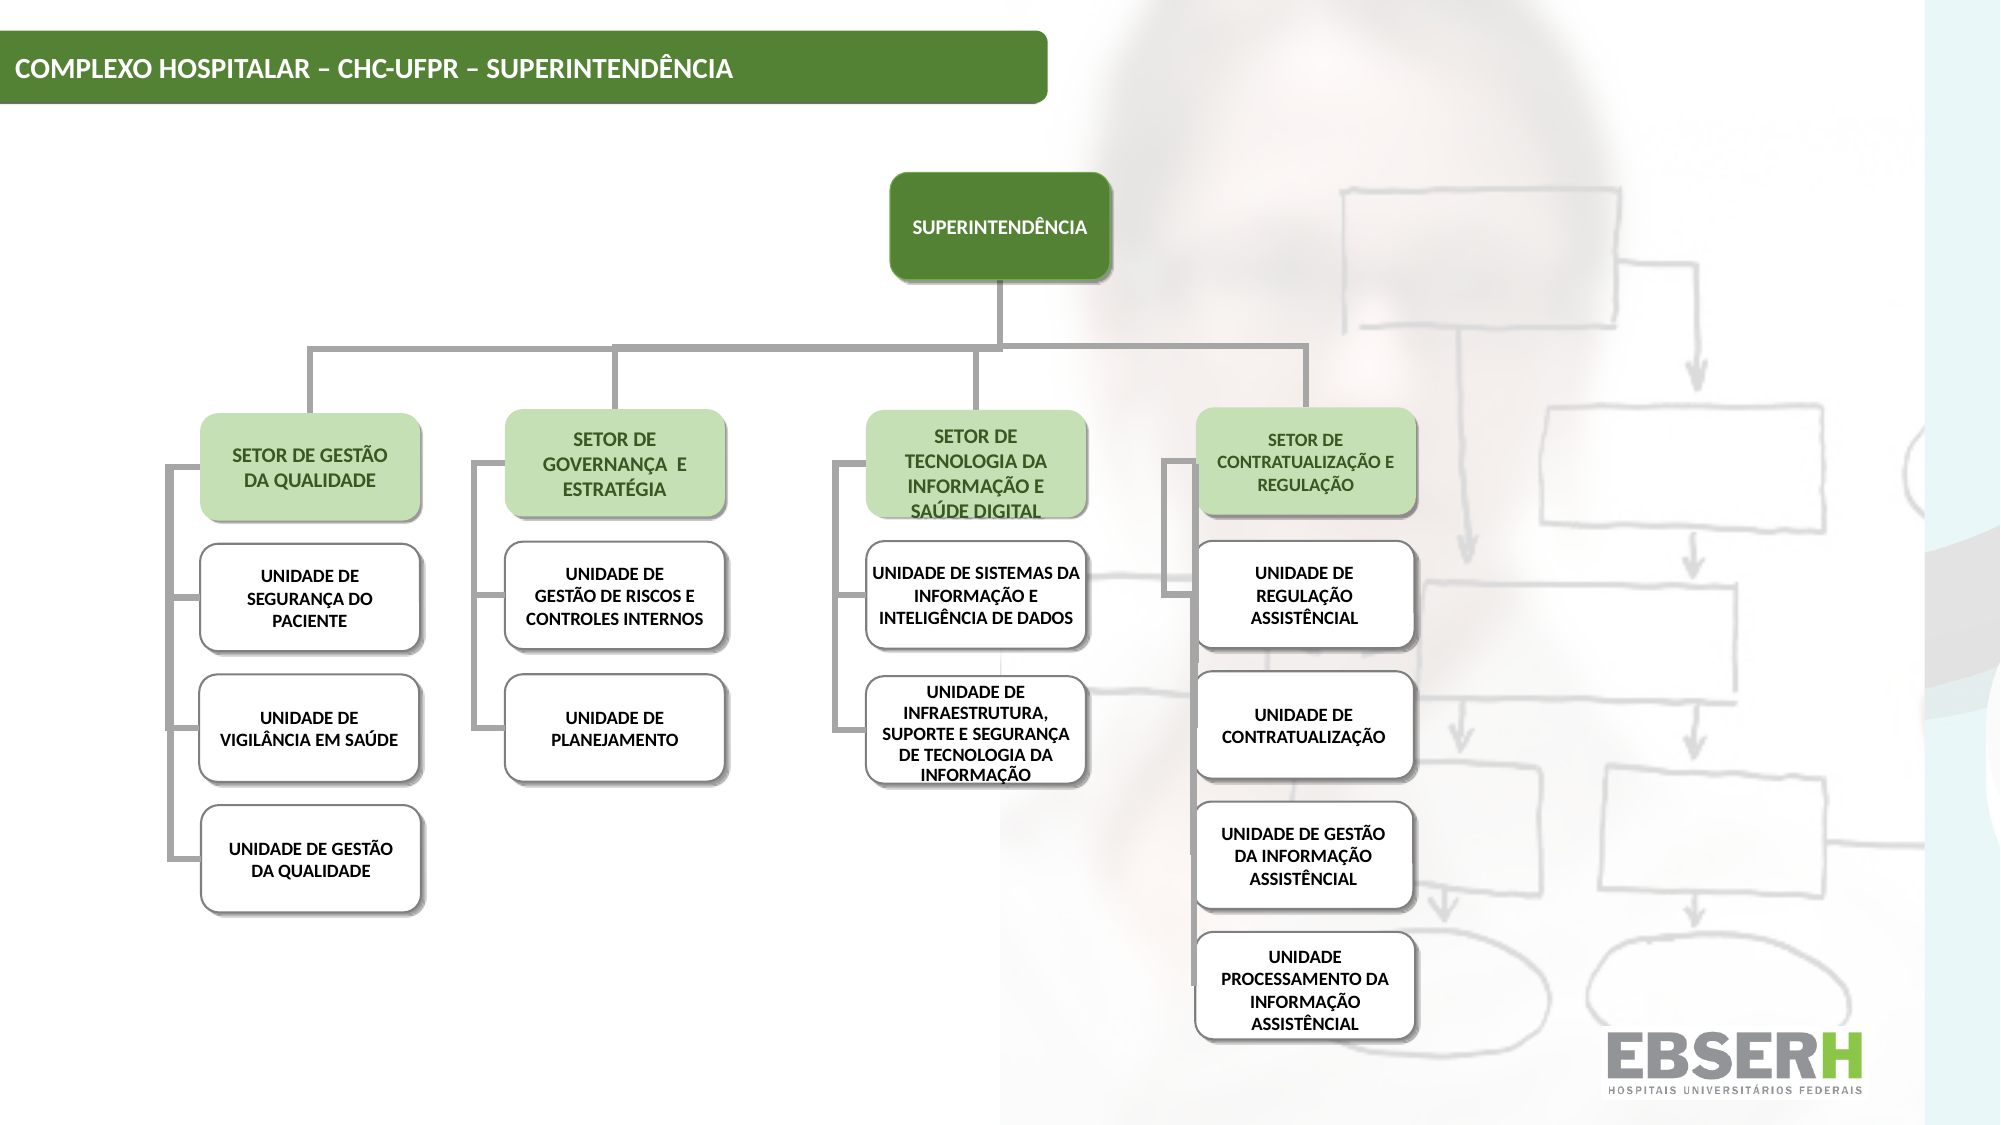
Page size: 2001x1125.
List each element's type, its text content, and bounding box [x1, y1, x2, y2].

text_box COMPLEXO HOSPITALAR – CHC-UFPR – SUPERINTENDÊNCIA [0, 30, 1048, 103]
text_box SETOR DE TECNOLOGIA DA INFORMAÇÃO E SAÚDE DIGITAL [865, 409, 1086, 518]
text_box UNIDADE DE GESTÃO DA INFORMAÇÃO ASSISTÊNCIAL [1197, 801, 1414, 909]
text_box UNIDADE DE VIGILÂNCIA EM SAÚDE [199, 674, 420, 782]
text_box UNIDADE DE GESTÃO DA QUALIDADE [201, 805, 422, 913]
text_box UNIDADE DE PLANEJAMENTO [504, 674, 725, 782]
text_box UNIDADE DE CONTRATUALIZAÇÃO [1197, 671, 1414, 779]
text_box UNIDADE DE SISTEMAS DA INFORMAÇÃO E INTELIGÊNCIA DE DADOS [866, 541, 1087, 649]
text_box UNIDADE DE REGULAÇÃO ASSISTÊNCIAL [1199, 540, 1415, 649]
text_box UNIDADE DE INFRAESTRUTURA, SUPORTE E SEGURANÇA DE TECNOLOGIA DA INFORMAÇÃO [865, 676, 1086, 784]
text_box UNIDADE PROCESSAMENTO DA INFORMAÇÃO ASSISTÊNCIAL [1195, 931, 1416, 1040]
text_box SETOR DE GOVERNANÇA E ESTRATÉGIA [504, 409, 725, 517]
text_box SUPERINTENDÊNCIA [890, 172, 1111, 280]
text_box SETOR DE CONTRATUALIZAÇÃO E REGULAÇÃO [1195, 407, 1416, 515]
text_box SETOR DE GESTÃO DA QUALIDADE [200, 413, 421, 521]
text_box UNIDADE DE SEGURANÇA DO PACIENTE [200, 543, 421, 652]
text_box UNIDADE DE GESTÃO DE RISCOS E CONTROLES INTERNOS [504, 541, 725, 650]
